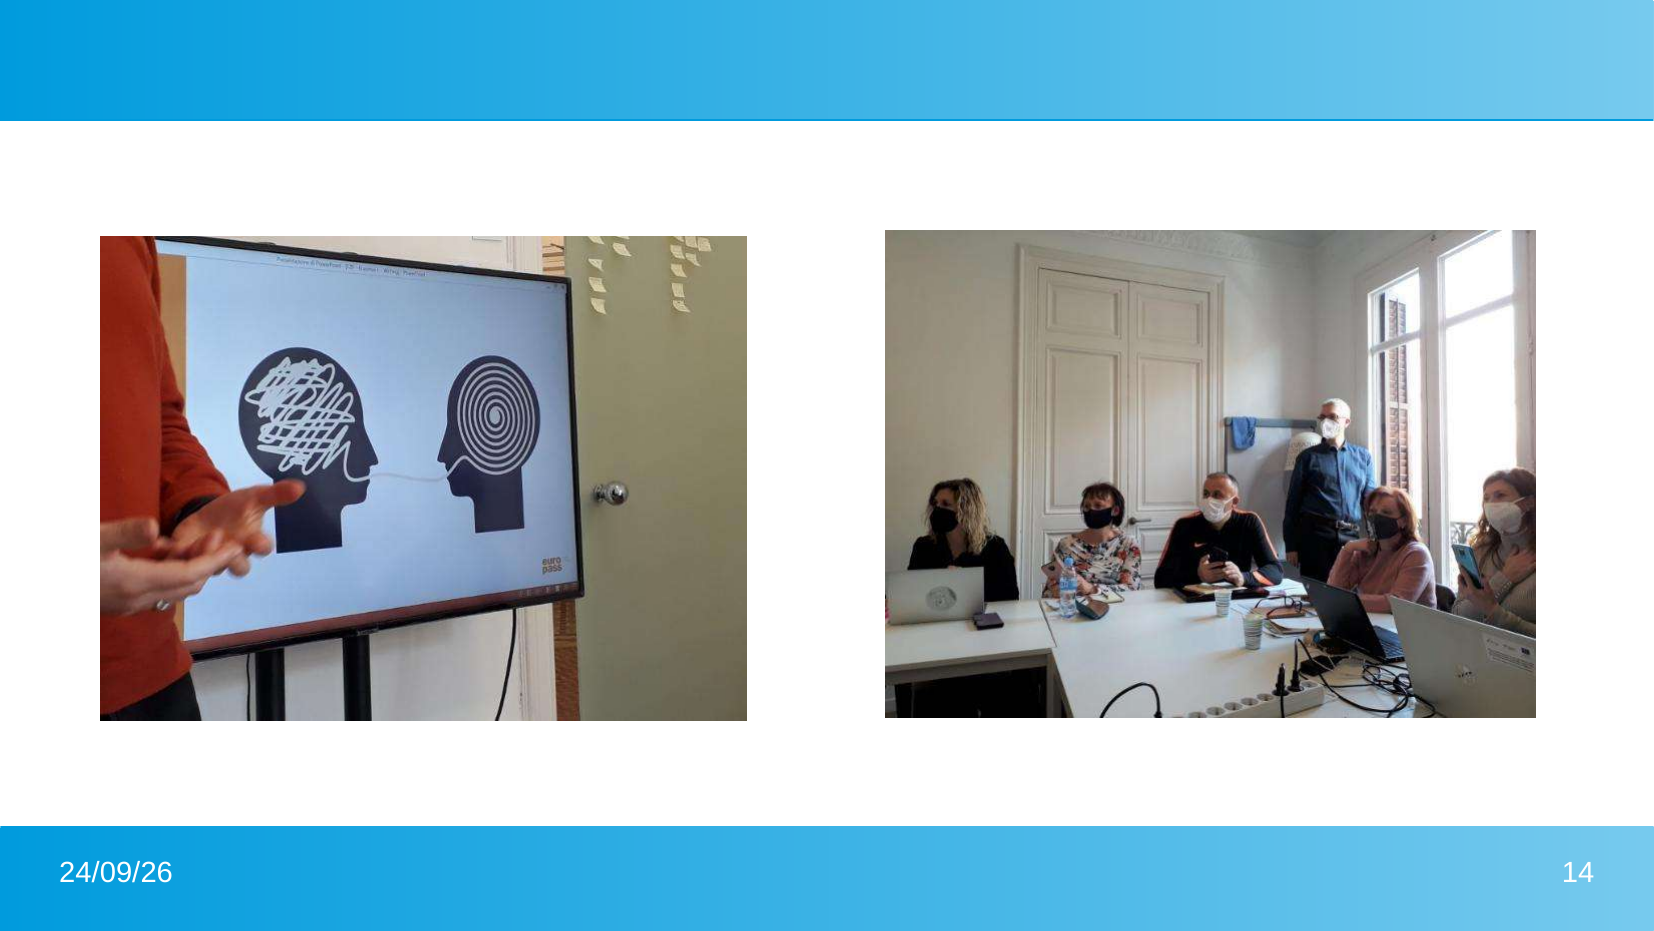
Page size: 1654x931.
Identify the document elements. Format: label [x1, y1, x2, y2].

picture [100, 236, 747, 721]
picture [885, 230, 1536, 718]
